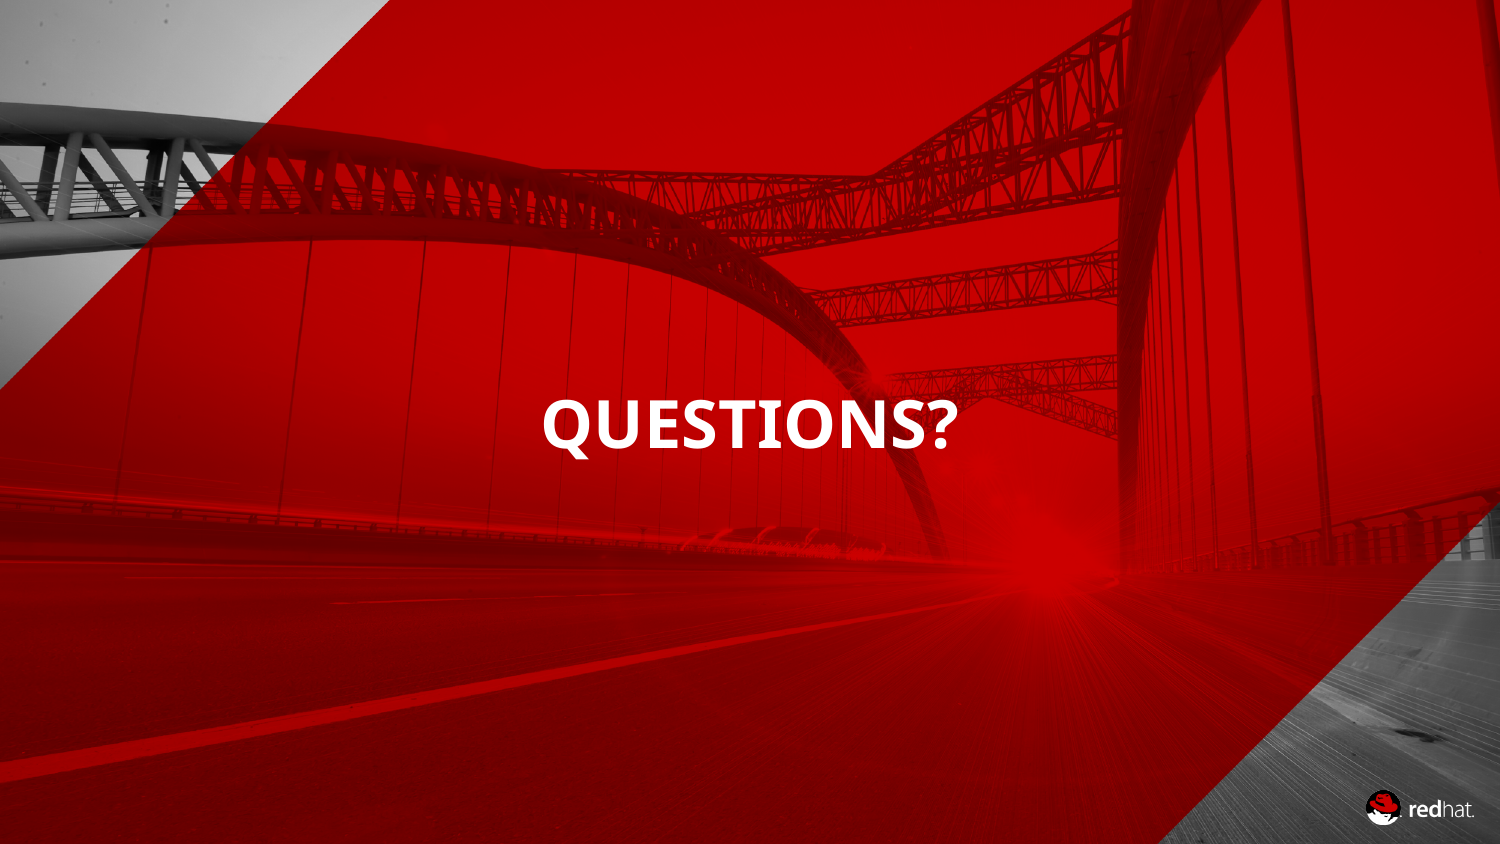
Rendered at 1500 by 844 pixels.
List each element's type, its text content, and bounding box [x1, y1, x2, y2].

picture [0, 0, 1500, 844]
title QUESTIONS? [135, 272, 1365, 572]
